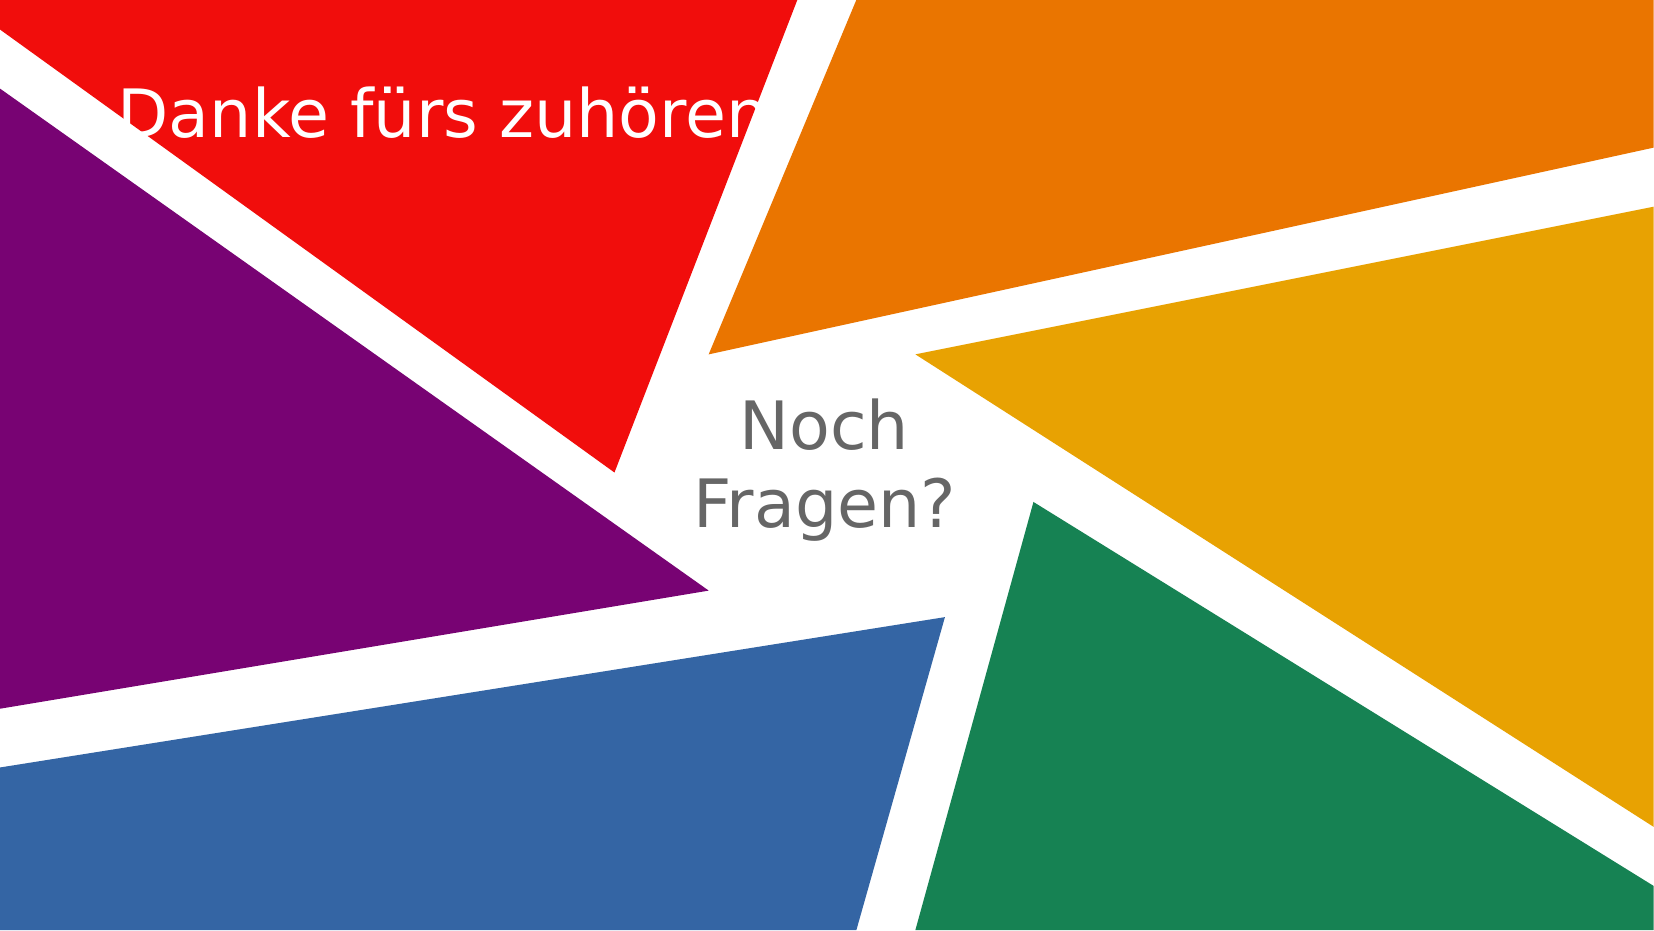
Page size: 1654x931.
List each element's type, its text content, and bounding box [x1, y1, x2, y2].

subtitle Noch Fragen? [614, 313, 1035, 618]
title Danke fürs zuhören [112, 37, 775, 193]
